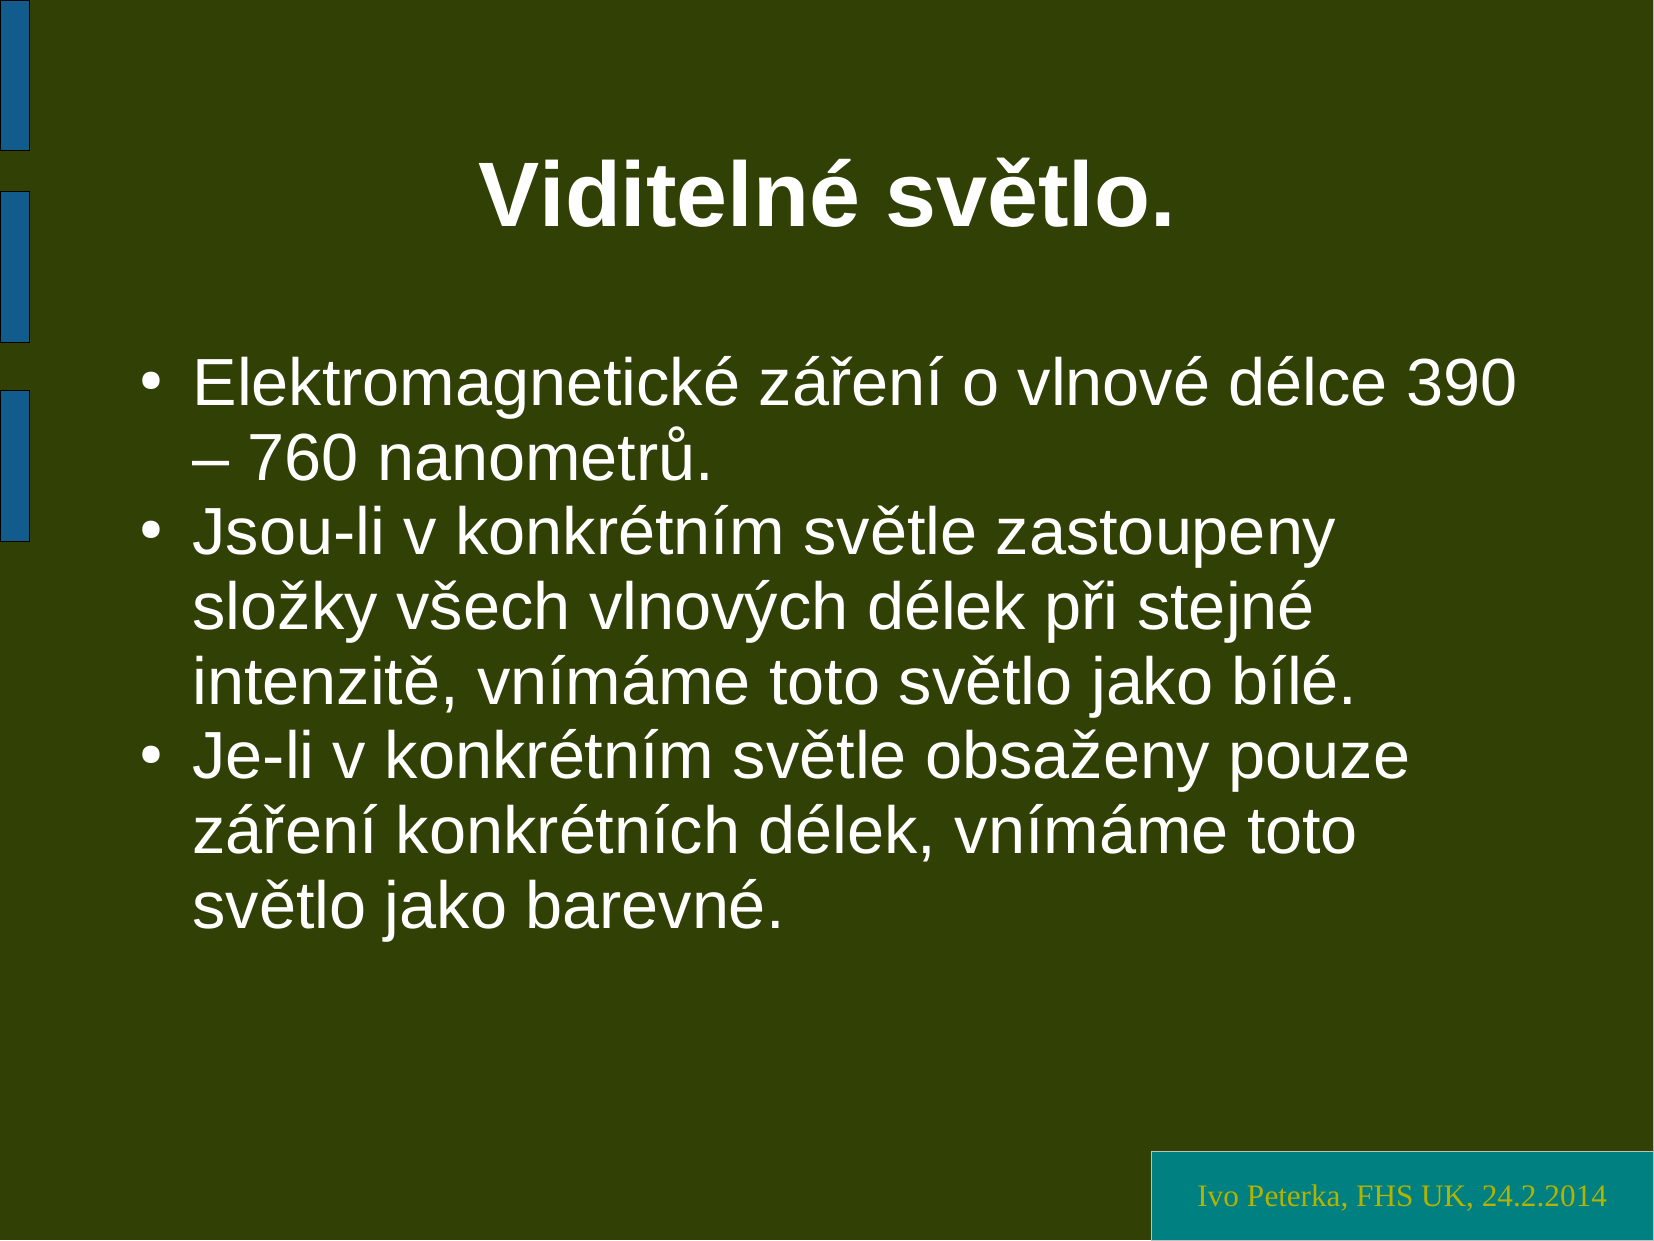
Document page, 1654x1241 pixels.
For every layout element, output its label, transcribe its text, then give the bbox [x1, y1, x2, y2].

title Viditelné světlo. [121, 91, 1534, 299]
list Elektromagnetické záření o vlnové délce 390 – 760 nanometrů. Jsou-li v konkrétním světle zastoupeny složky všech vlnových délek při stejné intenzitě, vnímáme toto světlo jako bílé. Je-li v konkrétním světle obsaženy pouze záření konkrétních délek, vnímáme toto světlo jako barevné. [121, 344, 1534, 1112]
